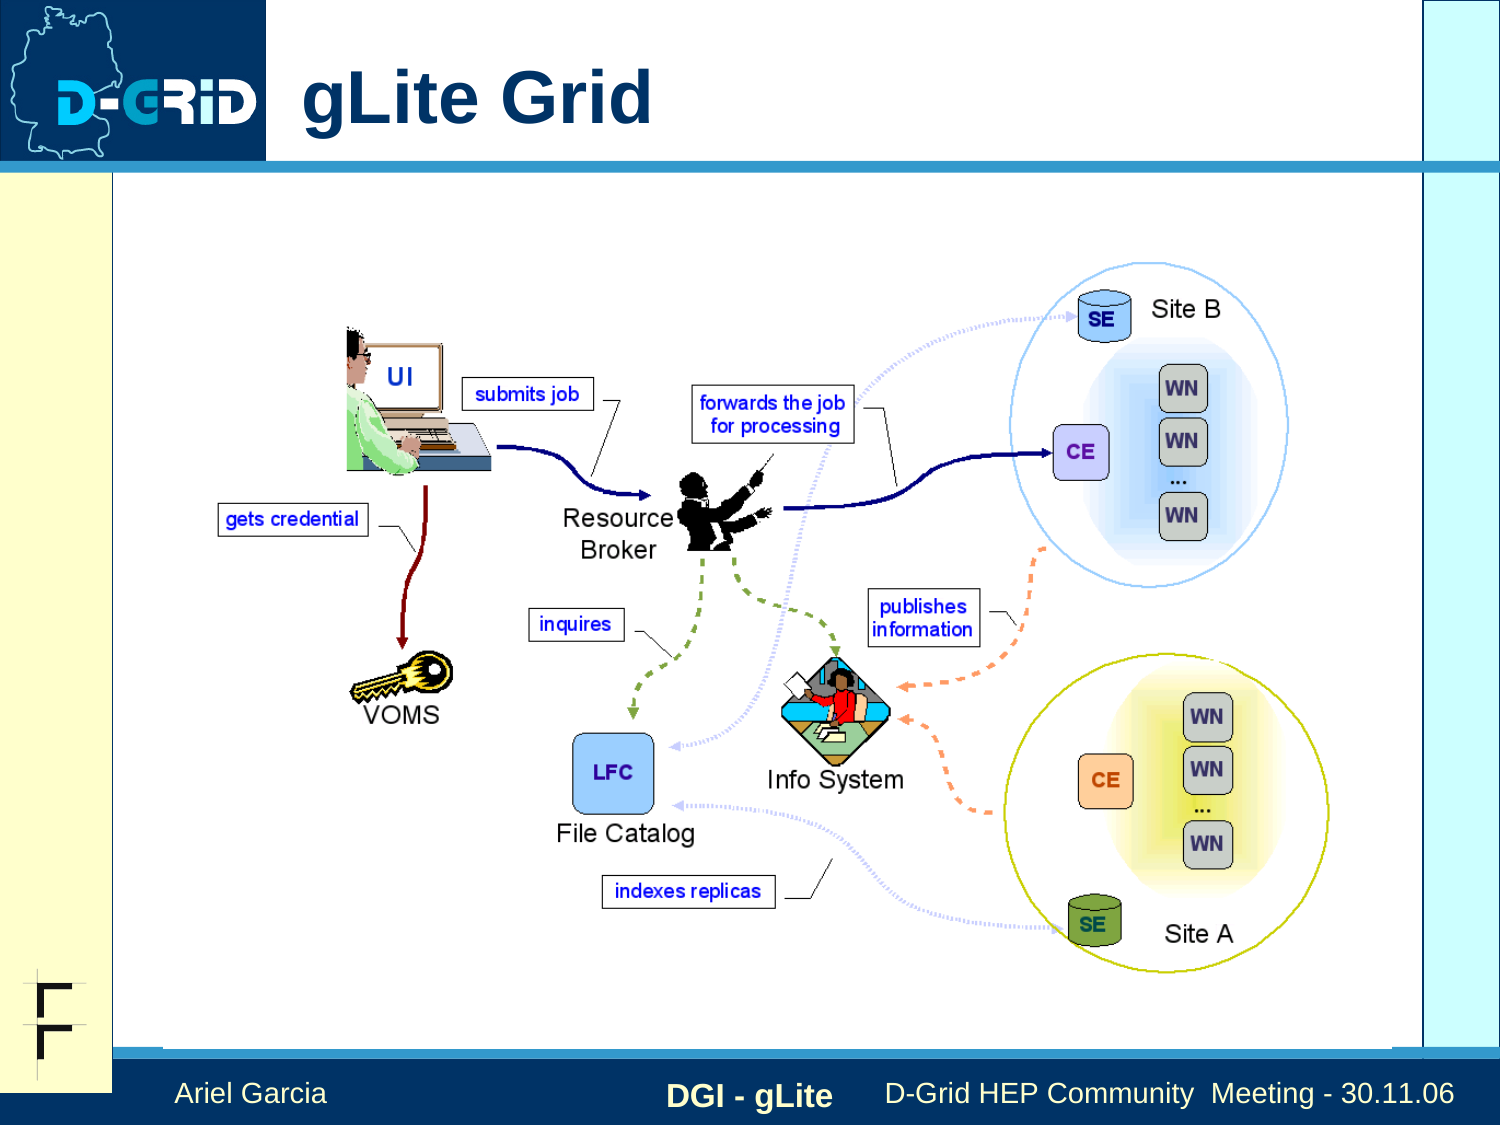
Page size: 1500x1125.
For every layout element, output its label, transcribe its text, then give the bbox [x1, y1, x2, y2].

picture [17, 964, 95, 1083]
picture [0, 0, 266, 160]
title gLite Grid [301, 0, 1376, 196]
picture [163, 180, 1392, 1049]
